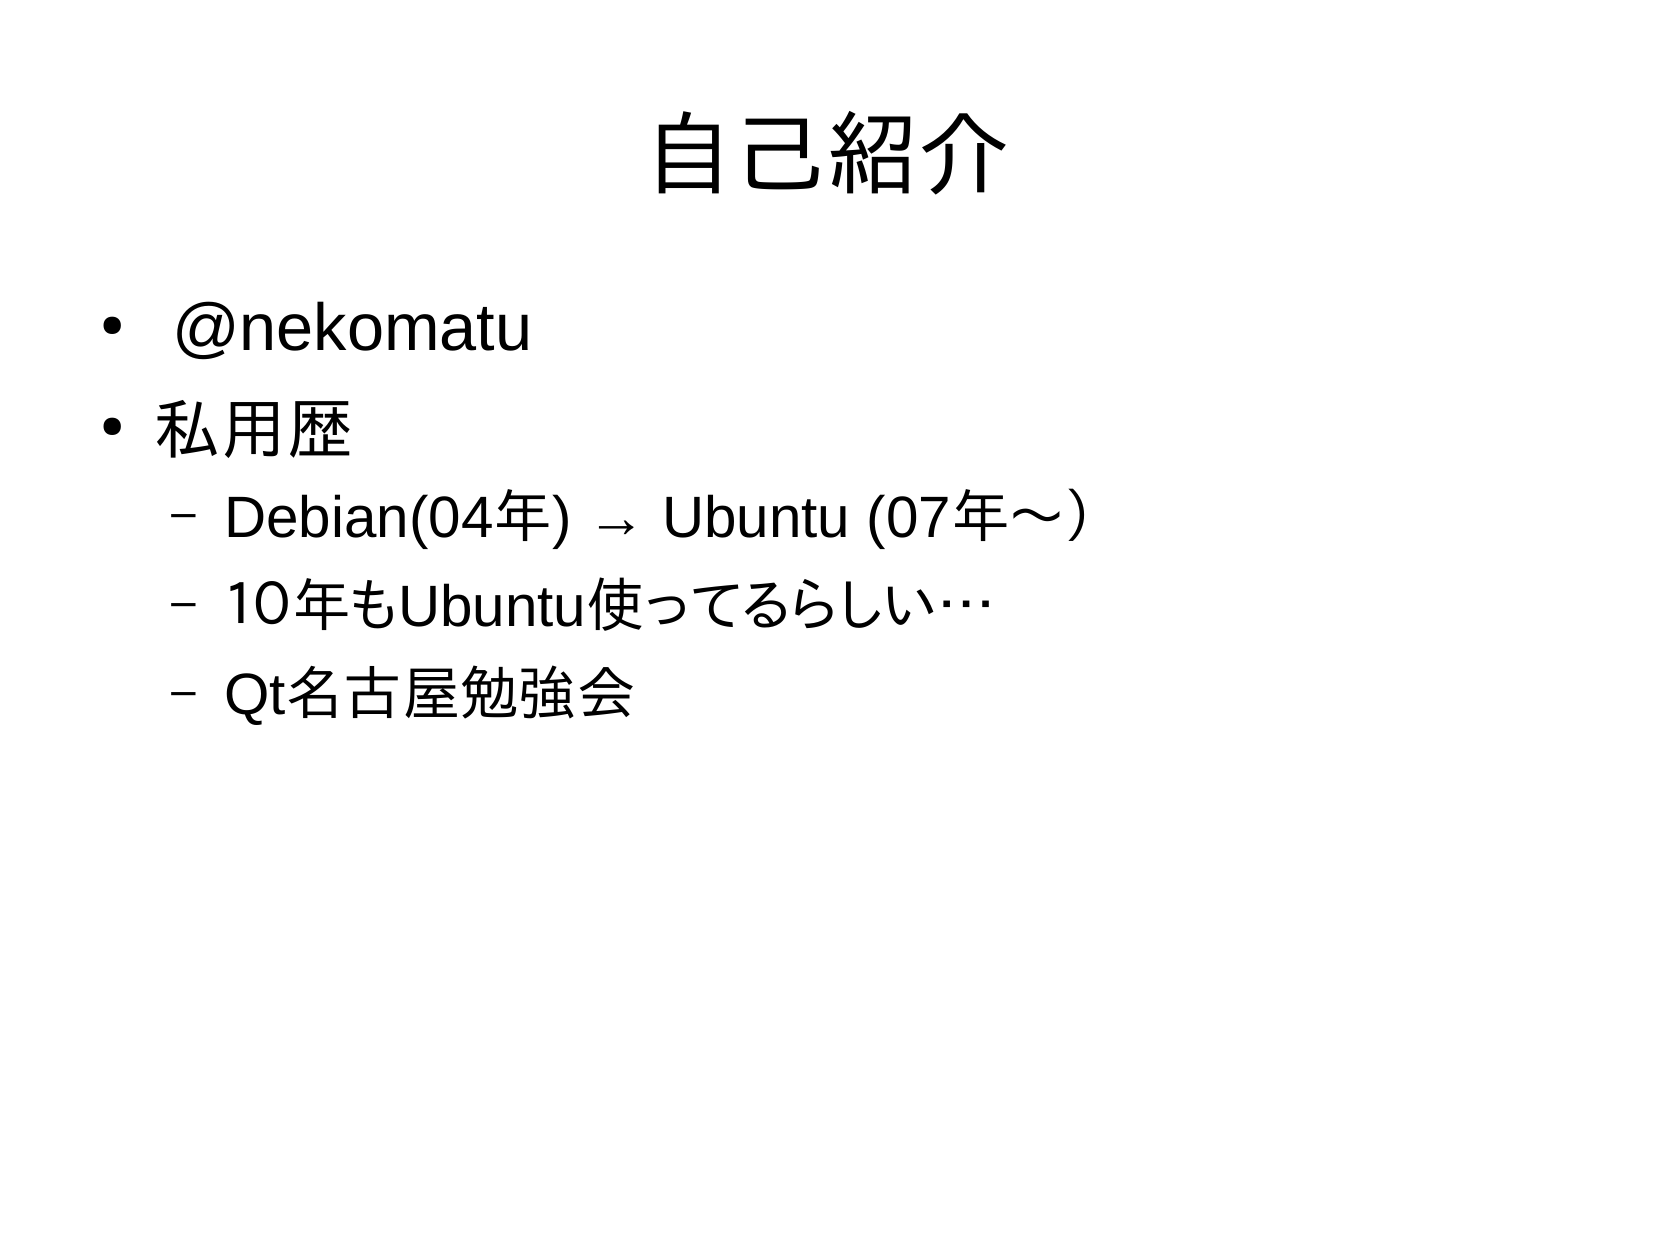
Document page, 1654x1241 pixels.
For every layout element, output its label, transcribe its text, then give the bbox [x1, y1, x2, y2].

list @nekomatu 私用歴 Debian(04年) → Ubuntu (07年〜） １０年もUbuntu使ってるらしい… Qt名古屋勉強会 [82, 290, 1571, 1010]
title 自己紹介 [82, 49, 1571, 257]
